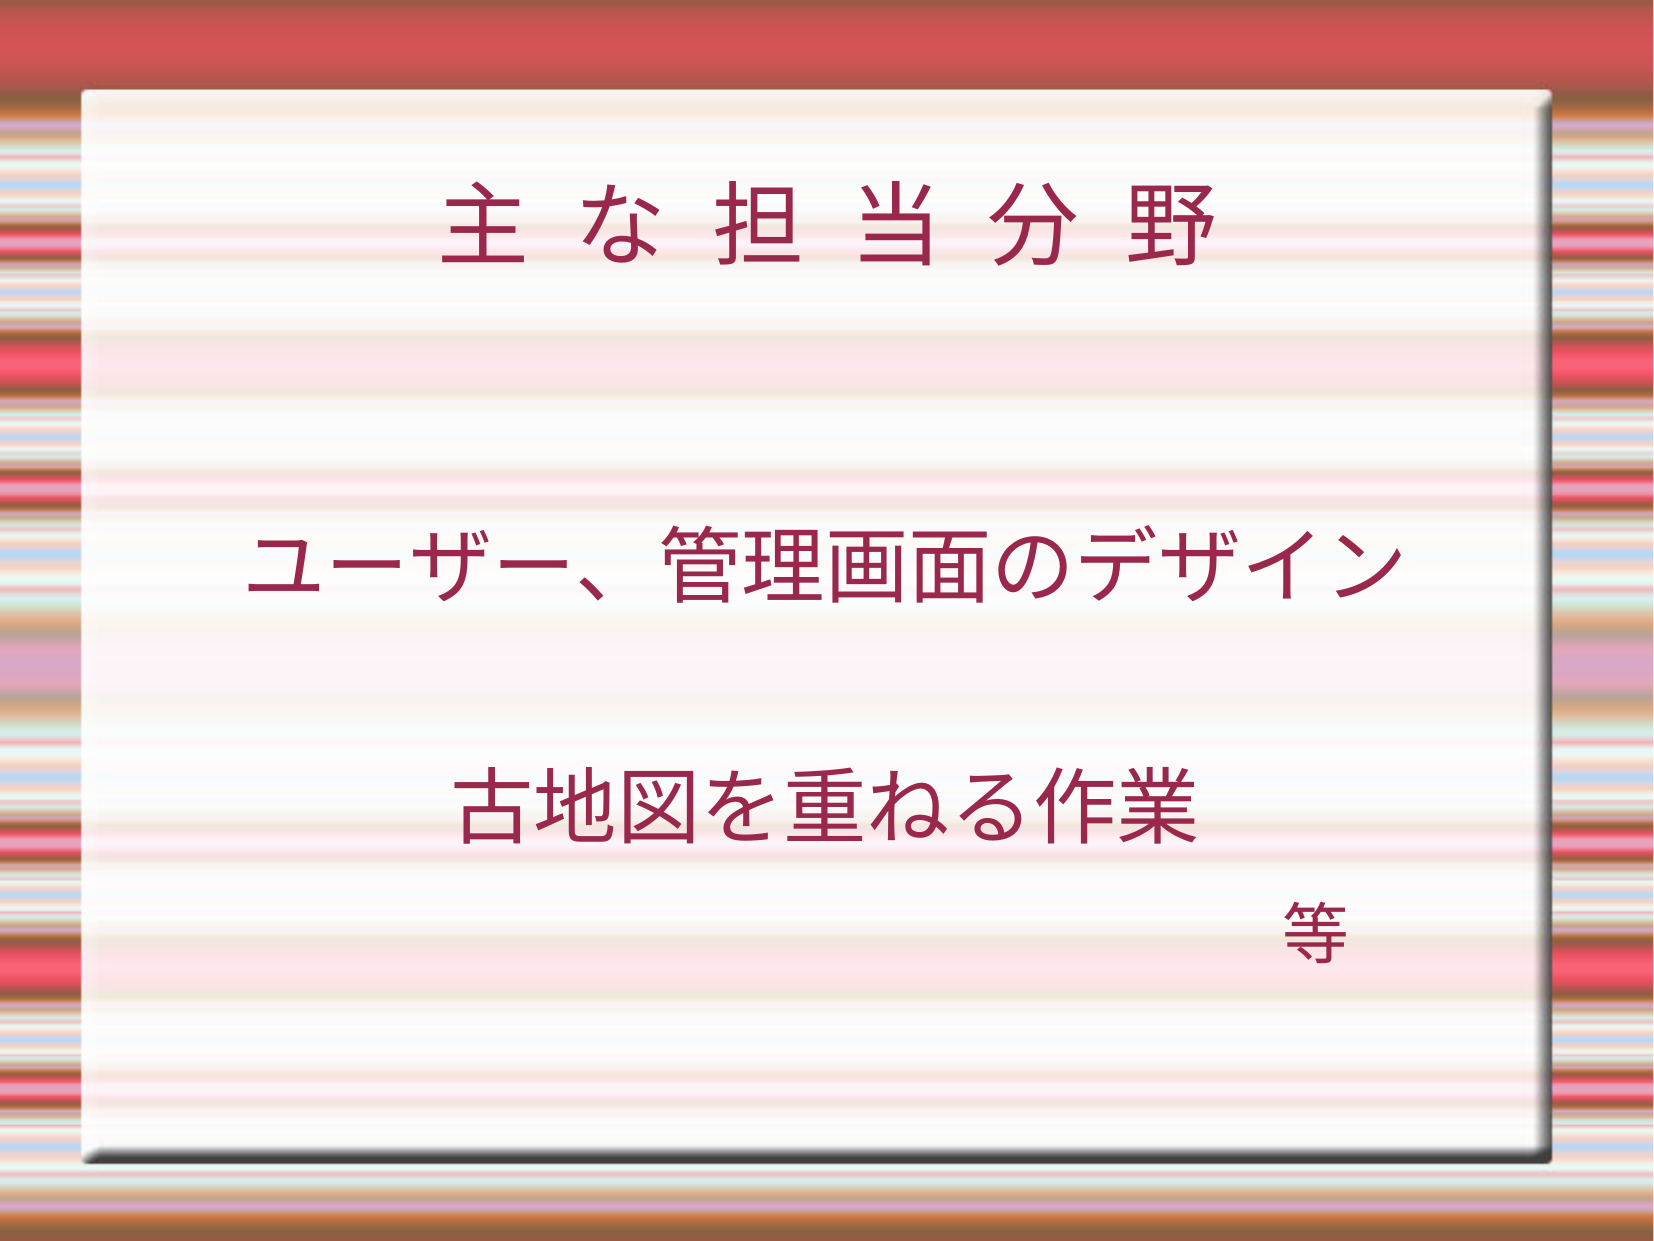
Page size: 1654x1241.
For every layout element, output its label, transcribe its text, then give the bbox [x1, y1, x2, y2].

picture [0, 0, 1654, 1241]
title 主 な 担 当 分 野 [121, 114, 1534, 322]
subtitle ユーザー、管理画面のデザイン 古地図を重ねる作業 等 [134, 350, 1516, 1133]
